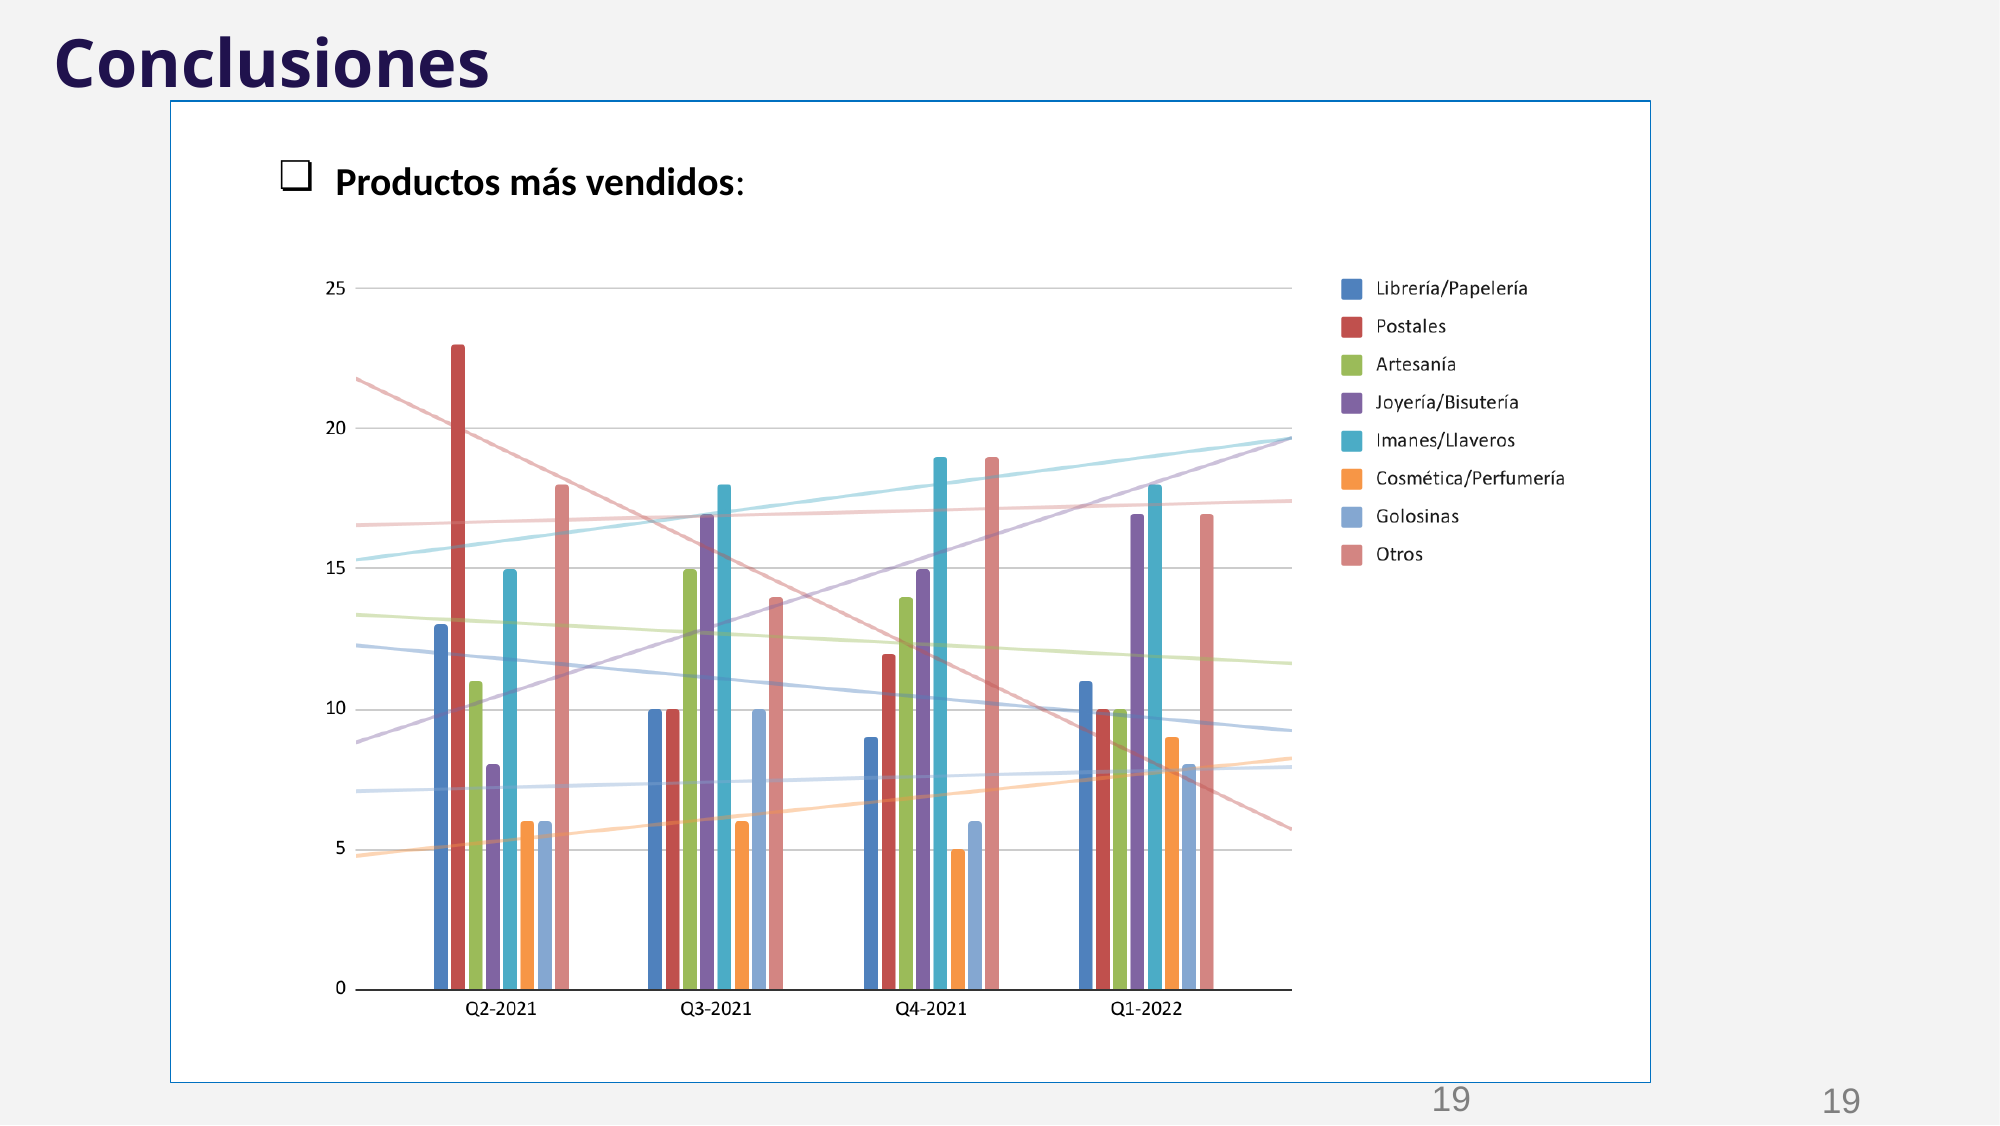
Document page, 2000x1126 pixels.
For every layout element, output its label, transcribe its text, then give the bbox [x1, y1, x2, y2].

text_box <number> [1413, 1067, 1881, 1126]
text_box Conclusiones [53, 0, 1946, 124]
picture [273, 237, 1607, 1061]
text_box Productos más vendidos: [170, 100, 1651, 1083]
